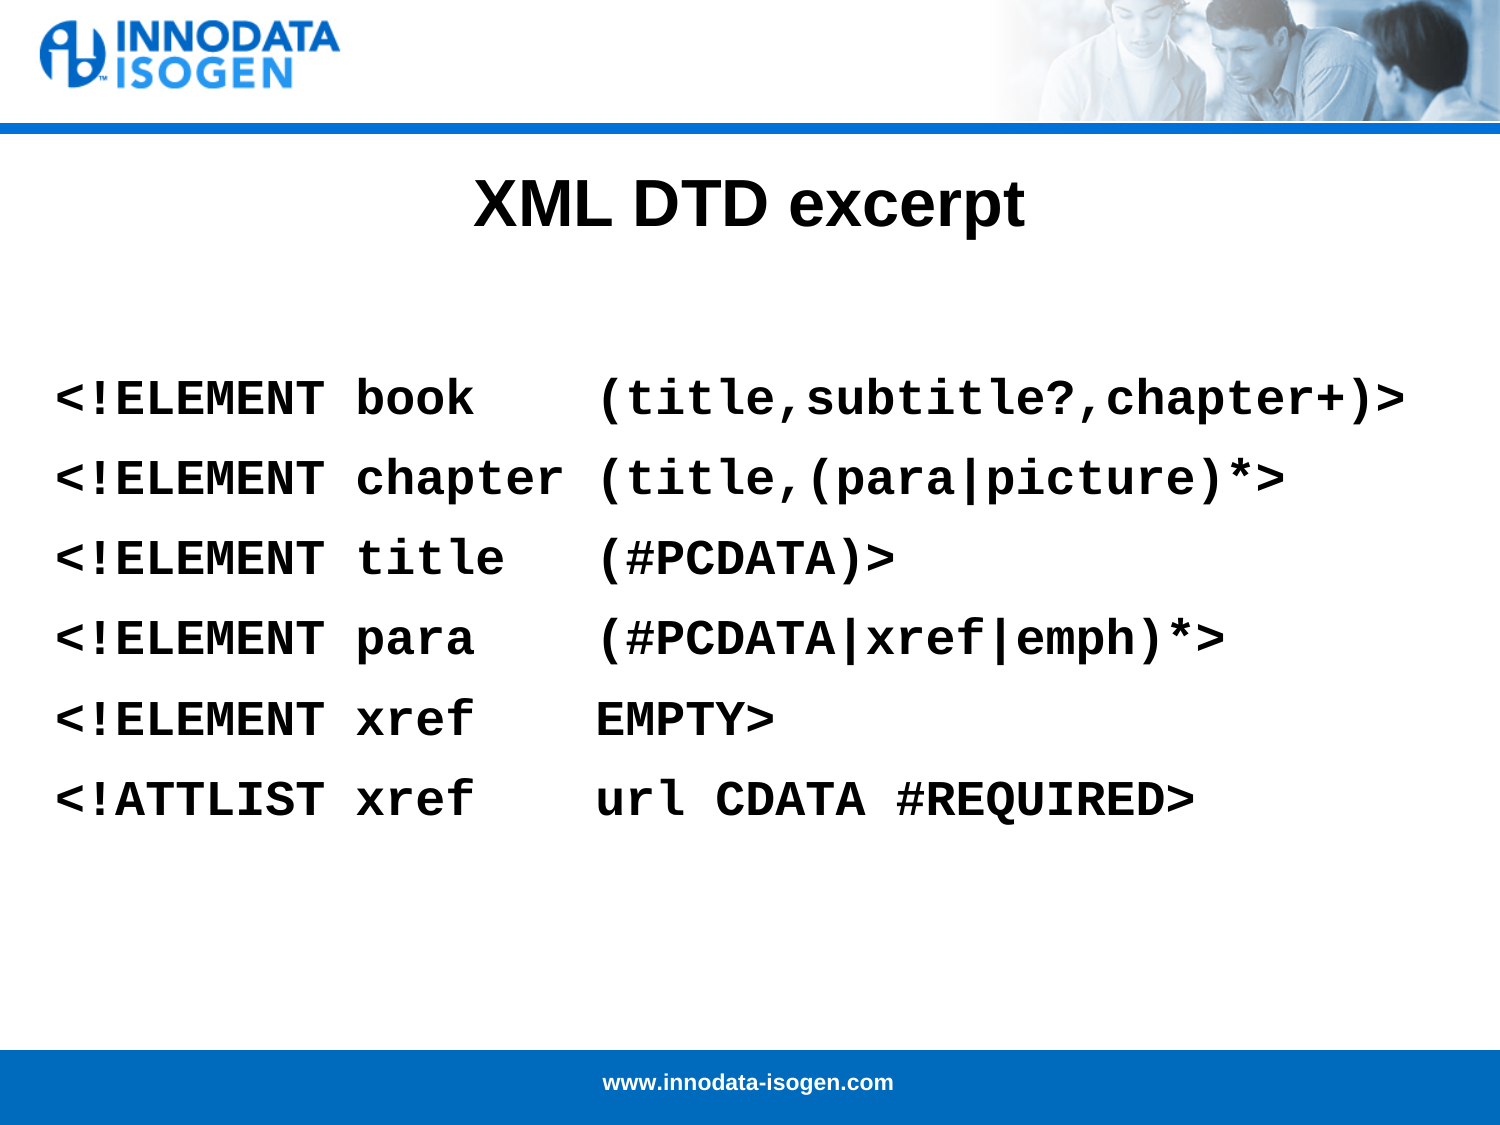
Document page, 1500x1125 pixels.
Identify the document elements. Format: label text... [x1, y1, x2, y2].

picture [1426, 123, 1500, 134]
picture [0, 123, 75, 134]
list <!ELEMENT book (title,subtitle?,chapter+)> <!ELEMENT chapter (title,(para|picture)*> <!ELEMENT title (#PCDATA)> <!ELEMENT para (#PCDATA|xref|emph)*> <!ELEMENT xref EMPTY> <!ATTLIST xref url CDATA #REQUIRED> [37, 374, 1463, 1006]
picture [0, 0, 1500, 121]
title XML DTD excerpt [75, 111, 1426, 300]
